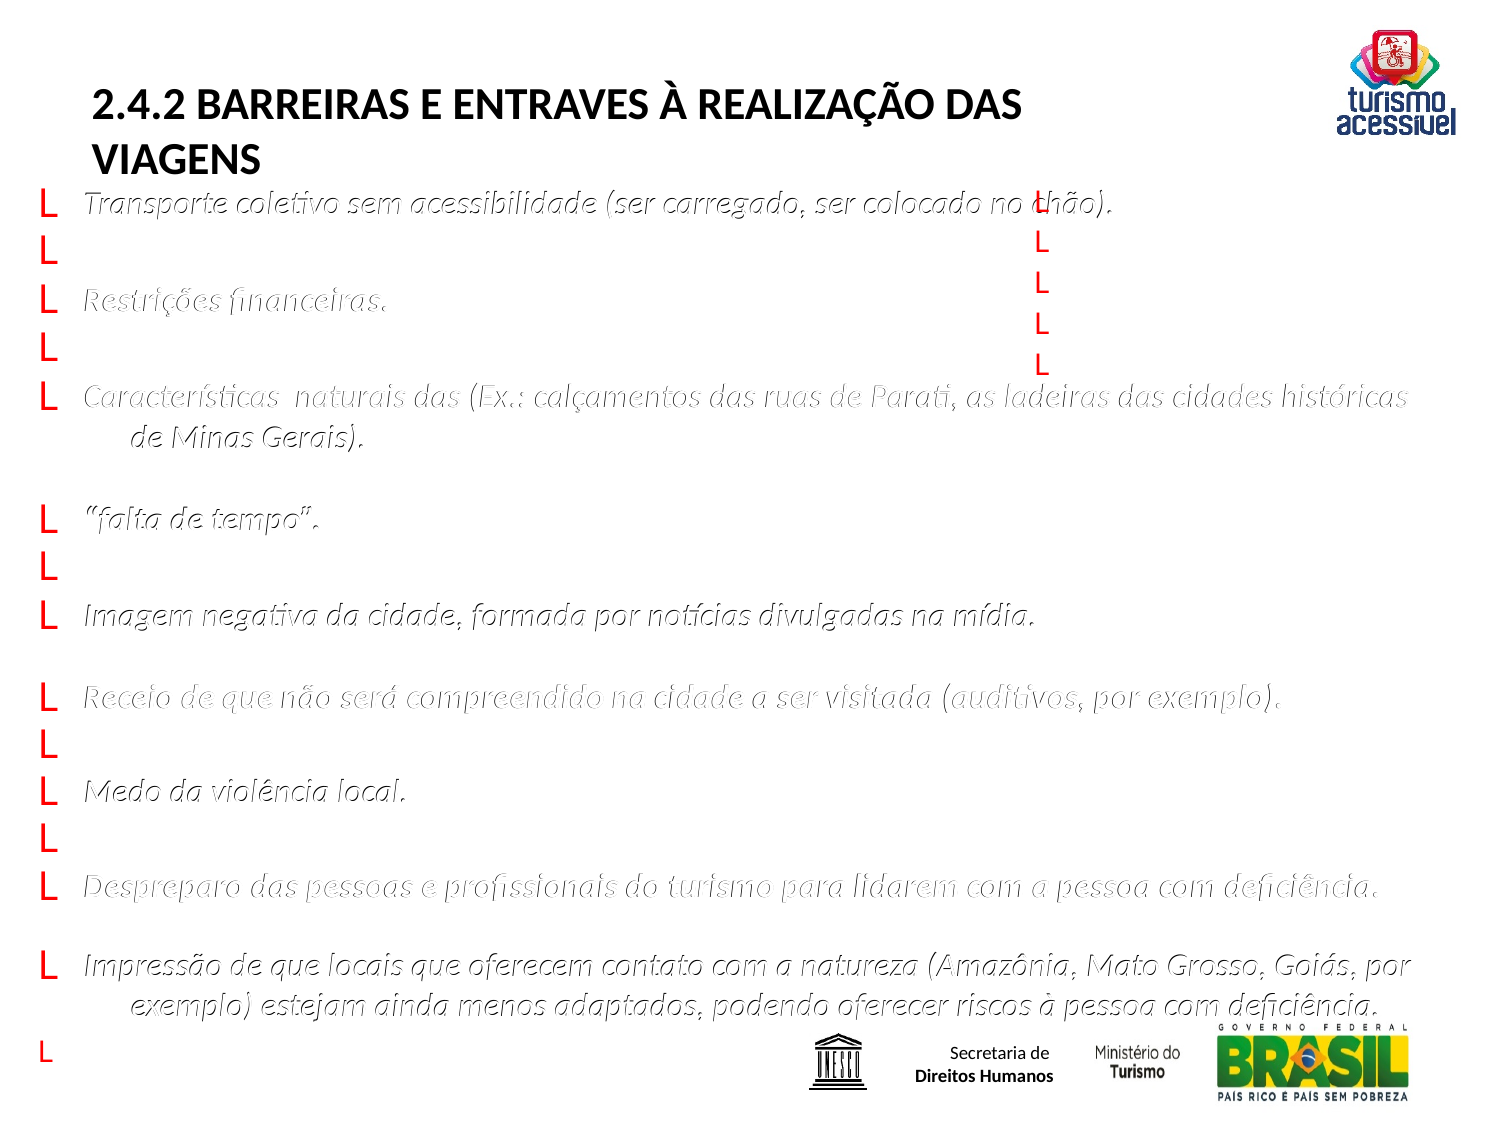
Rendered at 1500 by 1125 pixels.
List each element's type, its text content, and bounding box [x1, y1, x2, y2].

text_box Transporte coletivo sem acessibilidade (ser carregado, ser colocado no chão). Restrições financeiras. Características naturais das (Ex.: calçamentos das ruas de Parati, as ladeiras das cidades históricas de Minas Gerais). “falta de tempo”. Imagem negativa da cidade, formada por notícias divulgadas na mídia. Receio de que não será compreendido na cidade a ser visitada (auditivos, por exemplo). Medo da violência local. Despreparo das pessoas e profissionais do turismo para lidarem com a pessoa com deficiência. Impressão de que locais que oferecem contato com a natureza (Amazônia, Mato Grosso, Goiás, por exemplo) estejam ainda menos adaptados, podendo oferecer riscos à pessoa com deficiência. [23, 173, 1452, 1073]
text_box 2.4.2 Barreiras e entraves à realização das viagens [77, 66, 1211, 173]
